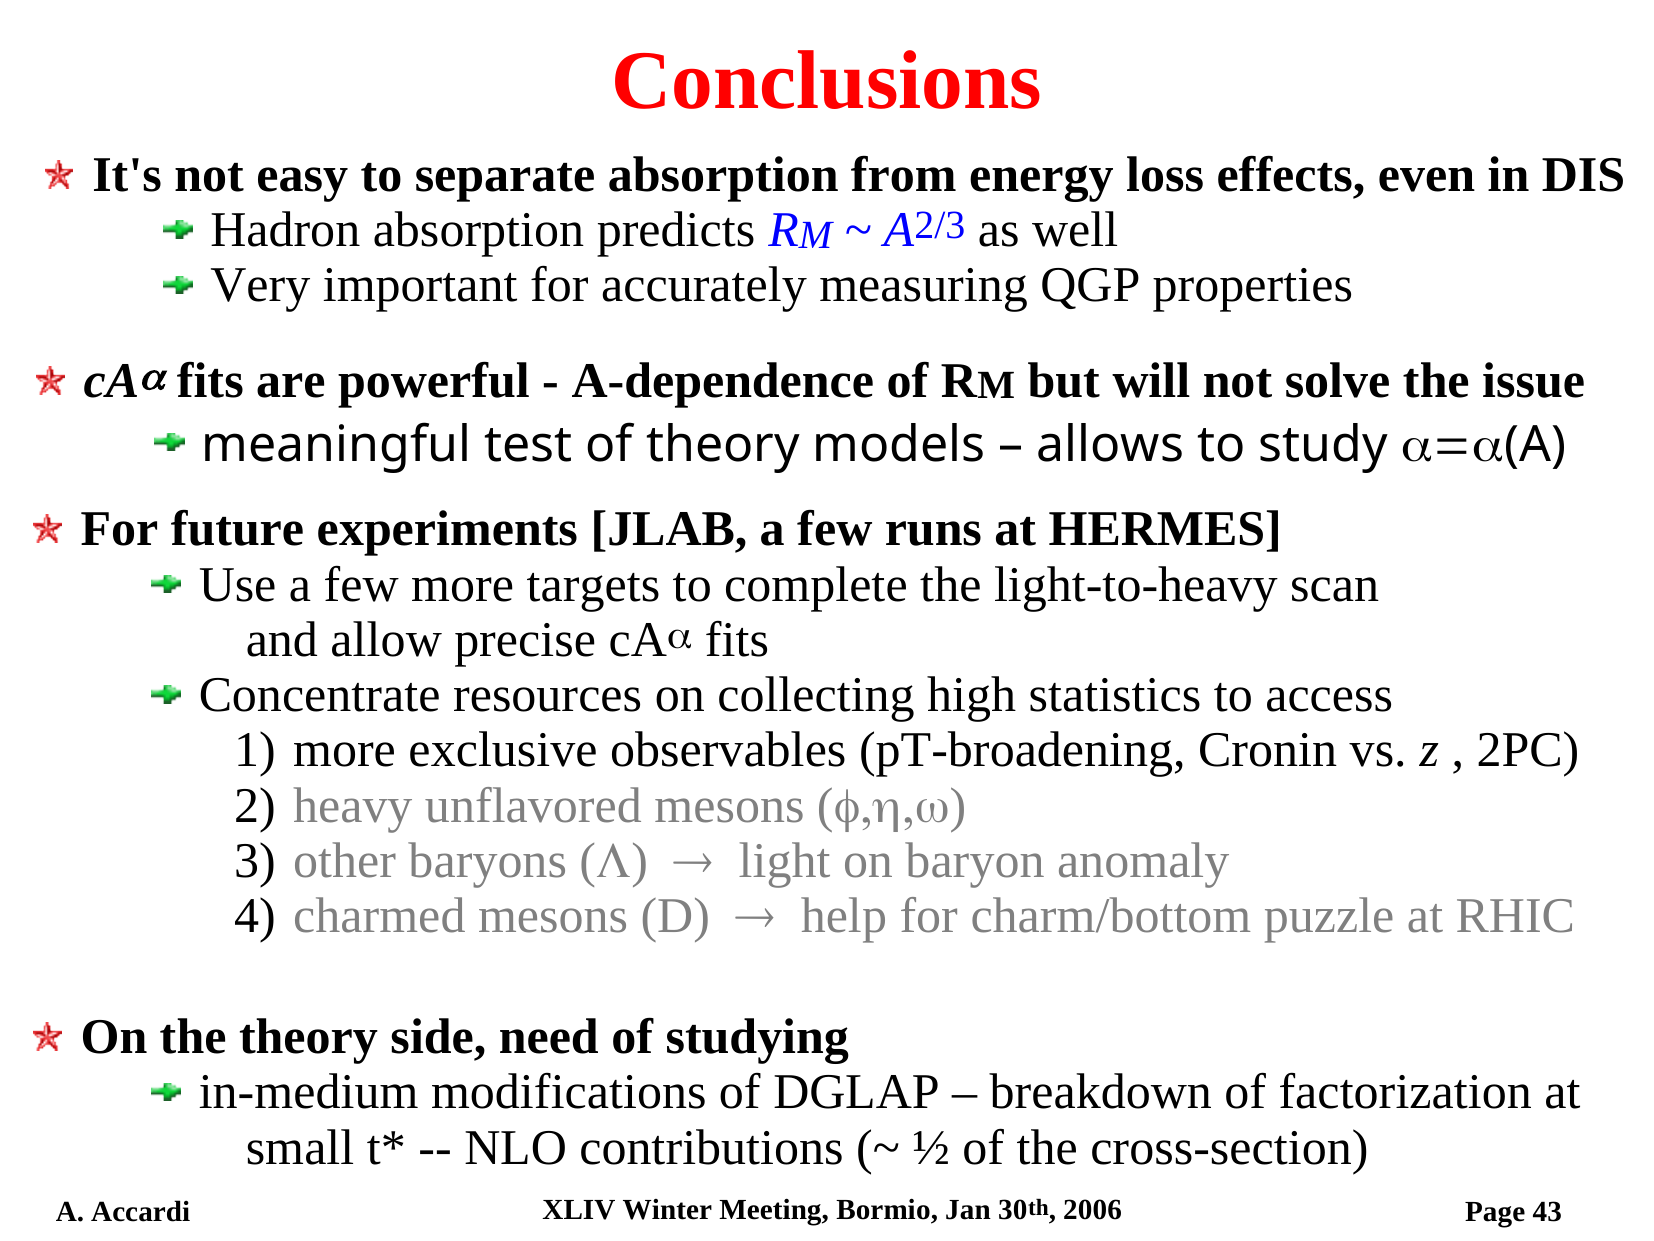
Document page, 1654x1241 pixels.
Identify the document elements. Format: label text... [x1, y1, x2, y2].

text_box cAa fits are powerful - A-dependence of RM but will not solve the issue meaningful test of theory models – allows to study a=a(A) [36, 352, 1600, 494]
text_box XLIV Winter Meeting, Bormio, Jan 30th, 2006 [542, 1202, 1123, 1233]
text_box It's not easy to separate absorption from energy loss effects, even in DIS Hadron absorption predicts RM ~ A2/3 as well Very important for accurately measuring QGP properties [45, 146, 1629, 341]
text_box For future experiments [JLAB, a few runs at HERMES] Use a few more targets to complete the light-to-heavy scan and allow precise cAa fits Concentrate resources on collecting high statistics to access more exclusive observables (pT-broadening, Cronin vs. z , 2PC) heavy unflavored mesons (f,h,w) other baryons (L)  light on baryon anomaly charmed mesons (D)  help for charm/bottom puzzle at RHIC [33, 501, 1597, 1009]
text_box On the theory side, need of studying in-medium modifications of DGLAP – breakdown of factorization at small t* -- NLO contributions (~ ½ of the cross-section) [33, 1009, 1597, 1202]
text_box Page <number> [1465, 1195, 1654, 1234]
text_box A. Accardi [37, 1202, 209, 1241]
text_box Conclusions [6, 34, 1648, 143]
